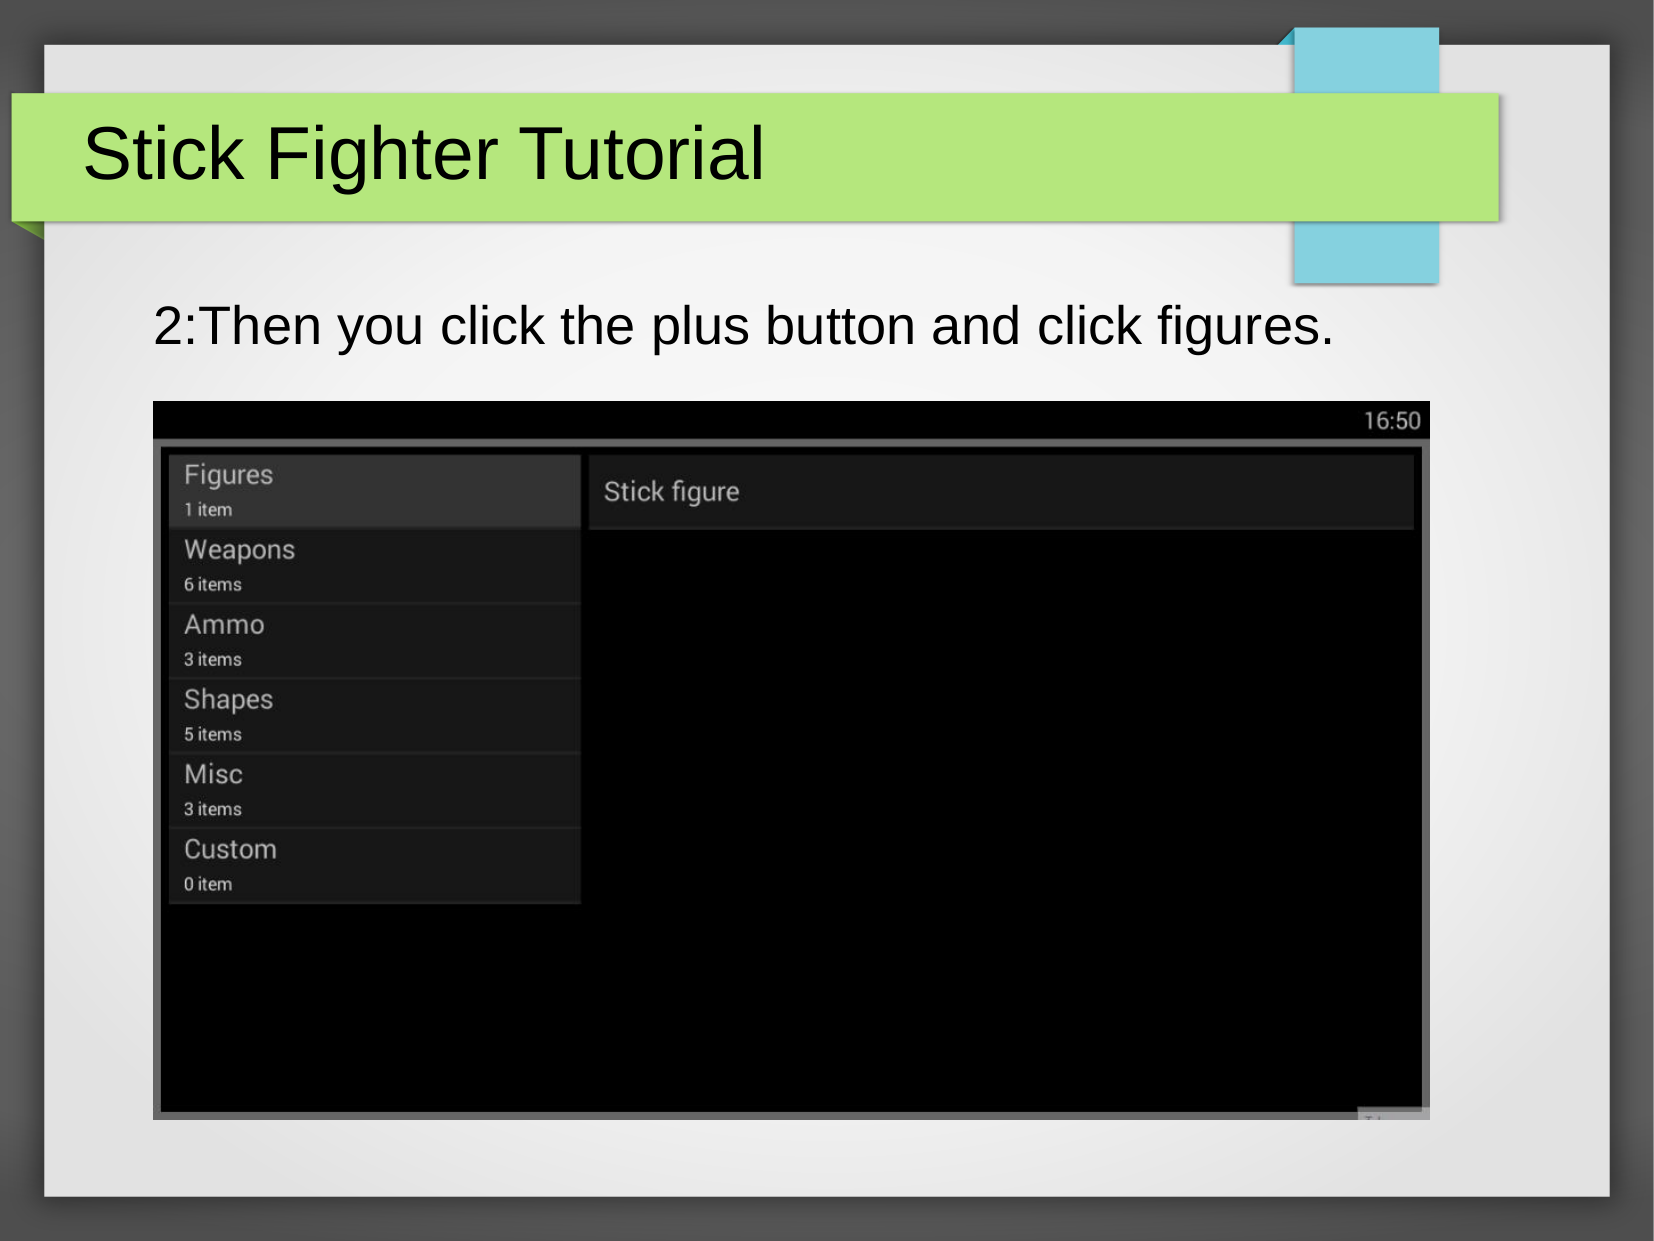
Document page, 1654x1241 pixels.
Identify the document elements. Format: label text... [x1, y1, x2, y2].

picture [0, 0, 1654, 1241]
title Stick Fighter Tutorial [82, 94, 1264, 213]
list 2:Then you click the plus button and click figures. [82, 295, 1571, 1015]
